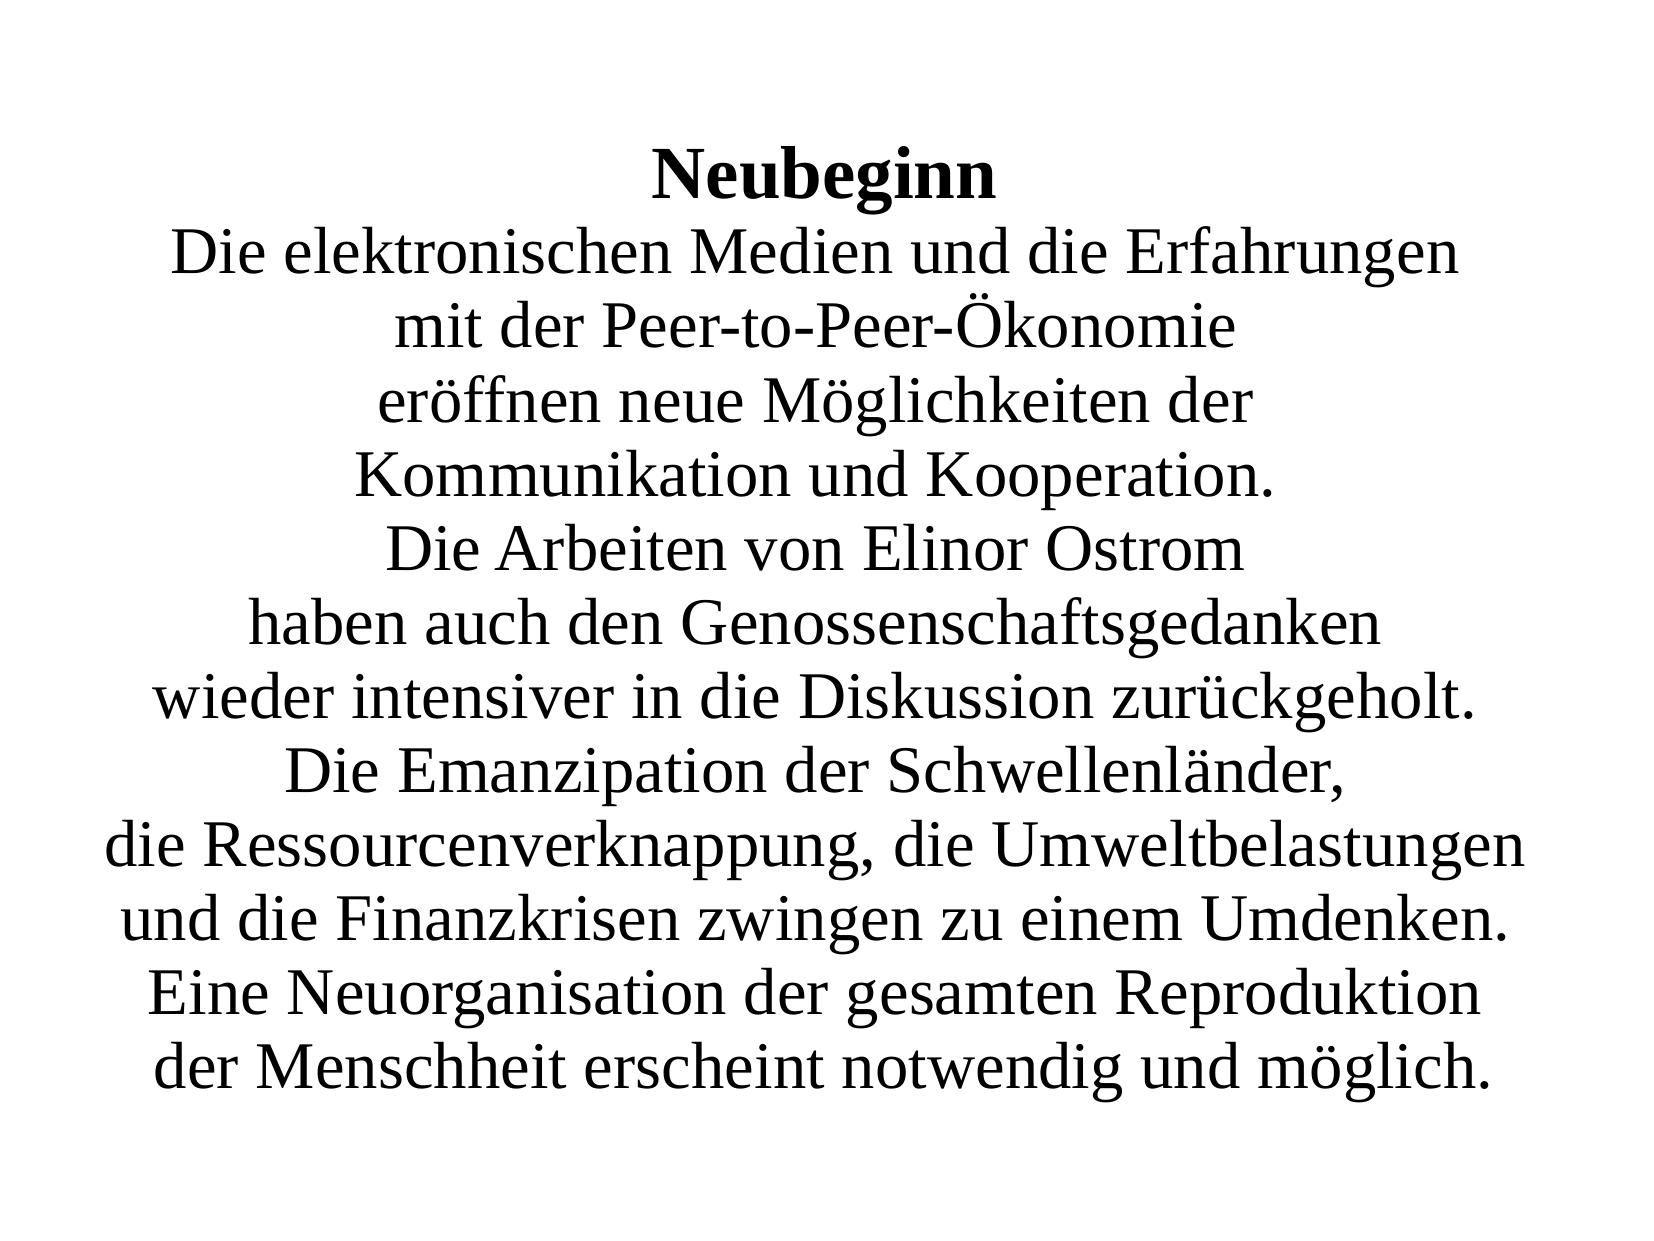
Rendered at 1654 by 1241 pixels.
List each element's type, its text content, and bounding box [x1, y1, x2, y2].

text_box Neubeginn Die elektronischen Medien und die Erfahrungen mit der Peer-to-Peer-Ökonomie eröffnen neue Möglichkeiten der Kommunikation und Kooperation. Die Arbeiten von Elinor Ostrom haben auch den Genossenschaftsgedanken wieder intensiver in die Diskussion zurückgeholt. Die Emanzipation der Schwellenländer, die Ressourcenverknappung, die Umweltbelastungen und die Finanzkrisen zwingen zu einem Umdenken. Eine Neuorganisation der gesamten Reproduktion der Menschheit erscheint notwendig und möglich. [89, 124, 1560, 1111]
